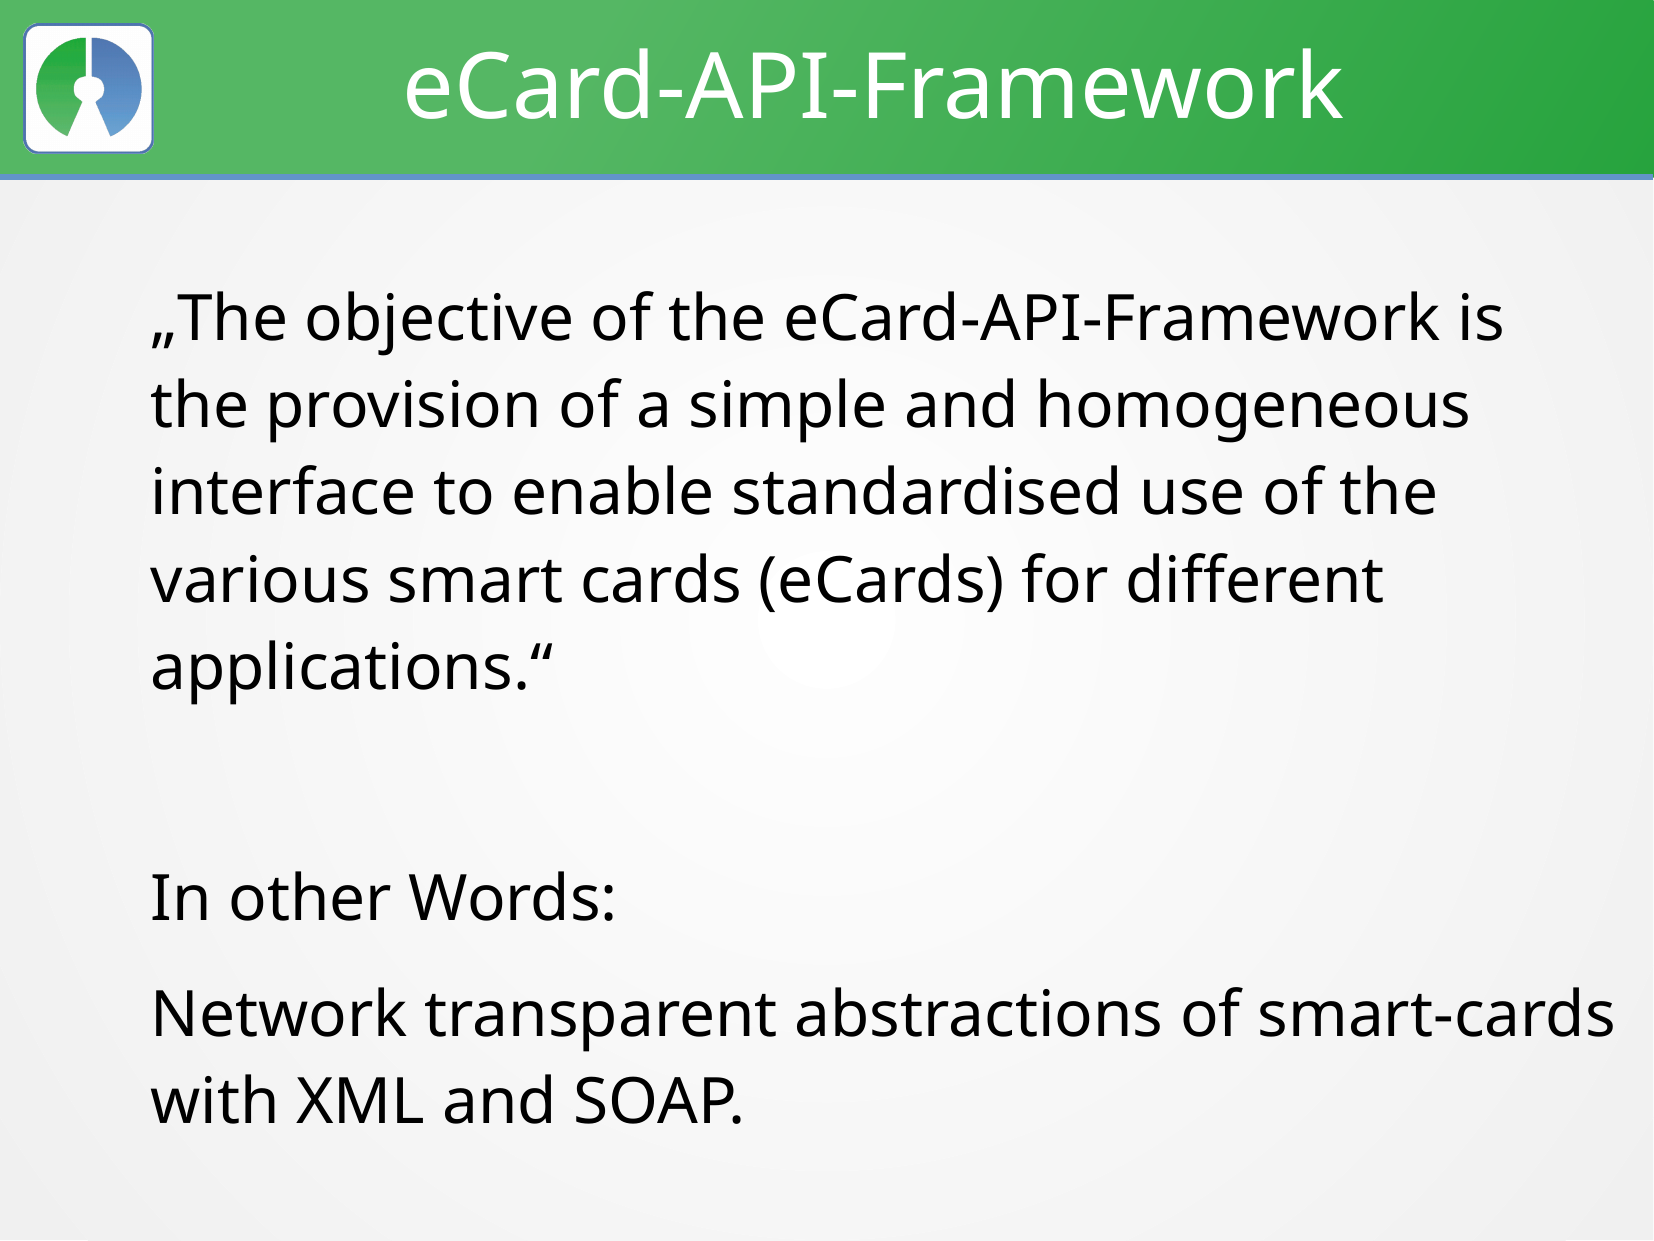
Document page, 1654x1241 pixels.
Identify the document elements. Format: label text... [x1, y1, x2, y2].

list „The objective of the eCard-API-Framework is the provision of a simple and homogeneous interface to enable standardised use of the various smart cards (eCards) for different applications.“ In other Words: Network transparent abstractions of smart-cards with XML and SOAP. [82, 271, 1619, 1146]
title eCard-API-Framework [177, 11, 1571, 154]
picture [23, 23, 154, 154]
